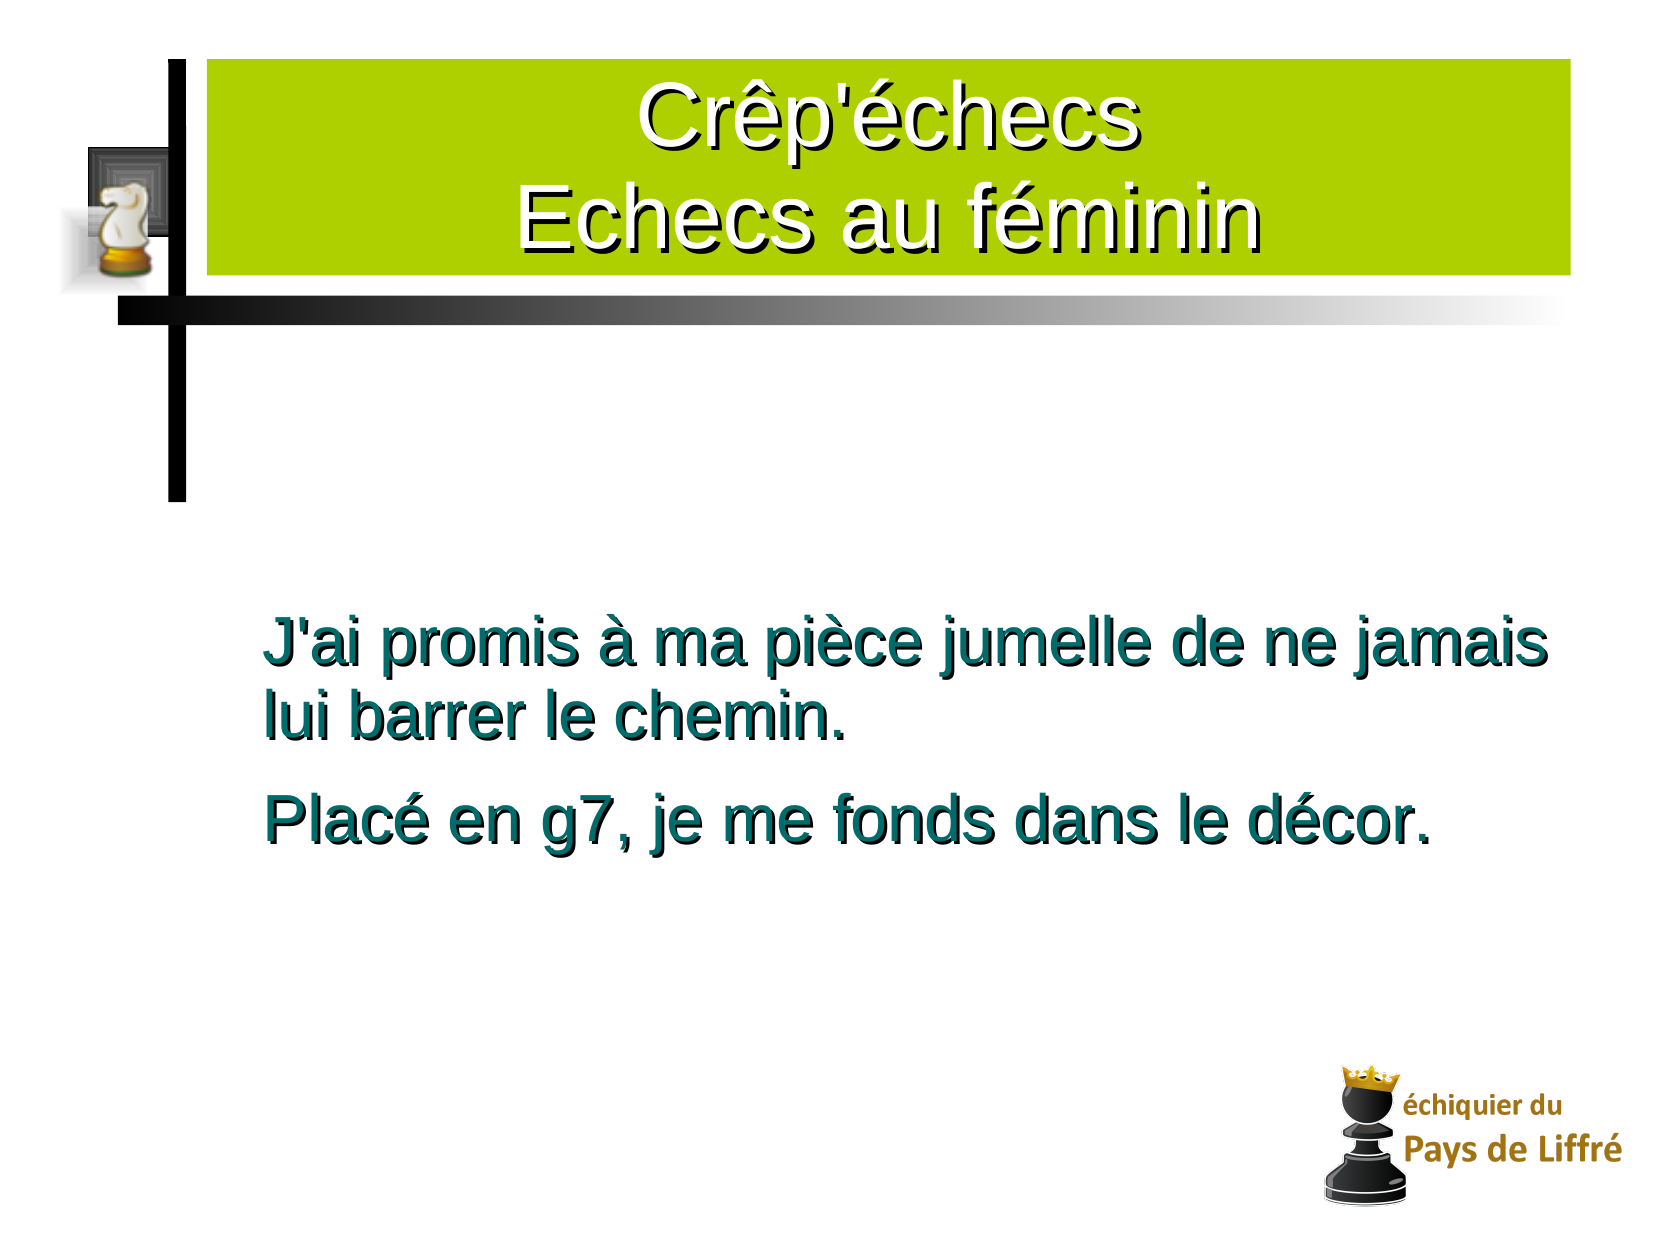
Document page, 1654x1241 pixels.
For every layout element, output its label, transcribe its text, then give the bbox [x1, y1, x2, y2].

picture [72, 177, 168, 282]
title Crêp'échecs Echecs au féminin [206, 59, 1571, 276]
list J'ai promis à ma pièce jumelle de ne jamais lui barrer le chemin. Placé en g7, je me fonds dans le décor. [206, 354, 1565, 1077]
picture [1323, 1060, 1624, 1211]
